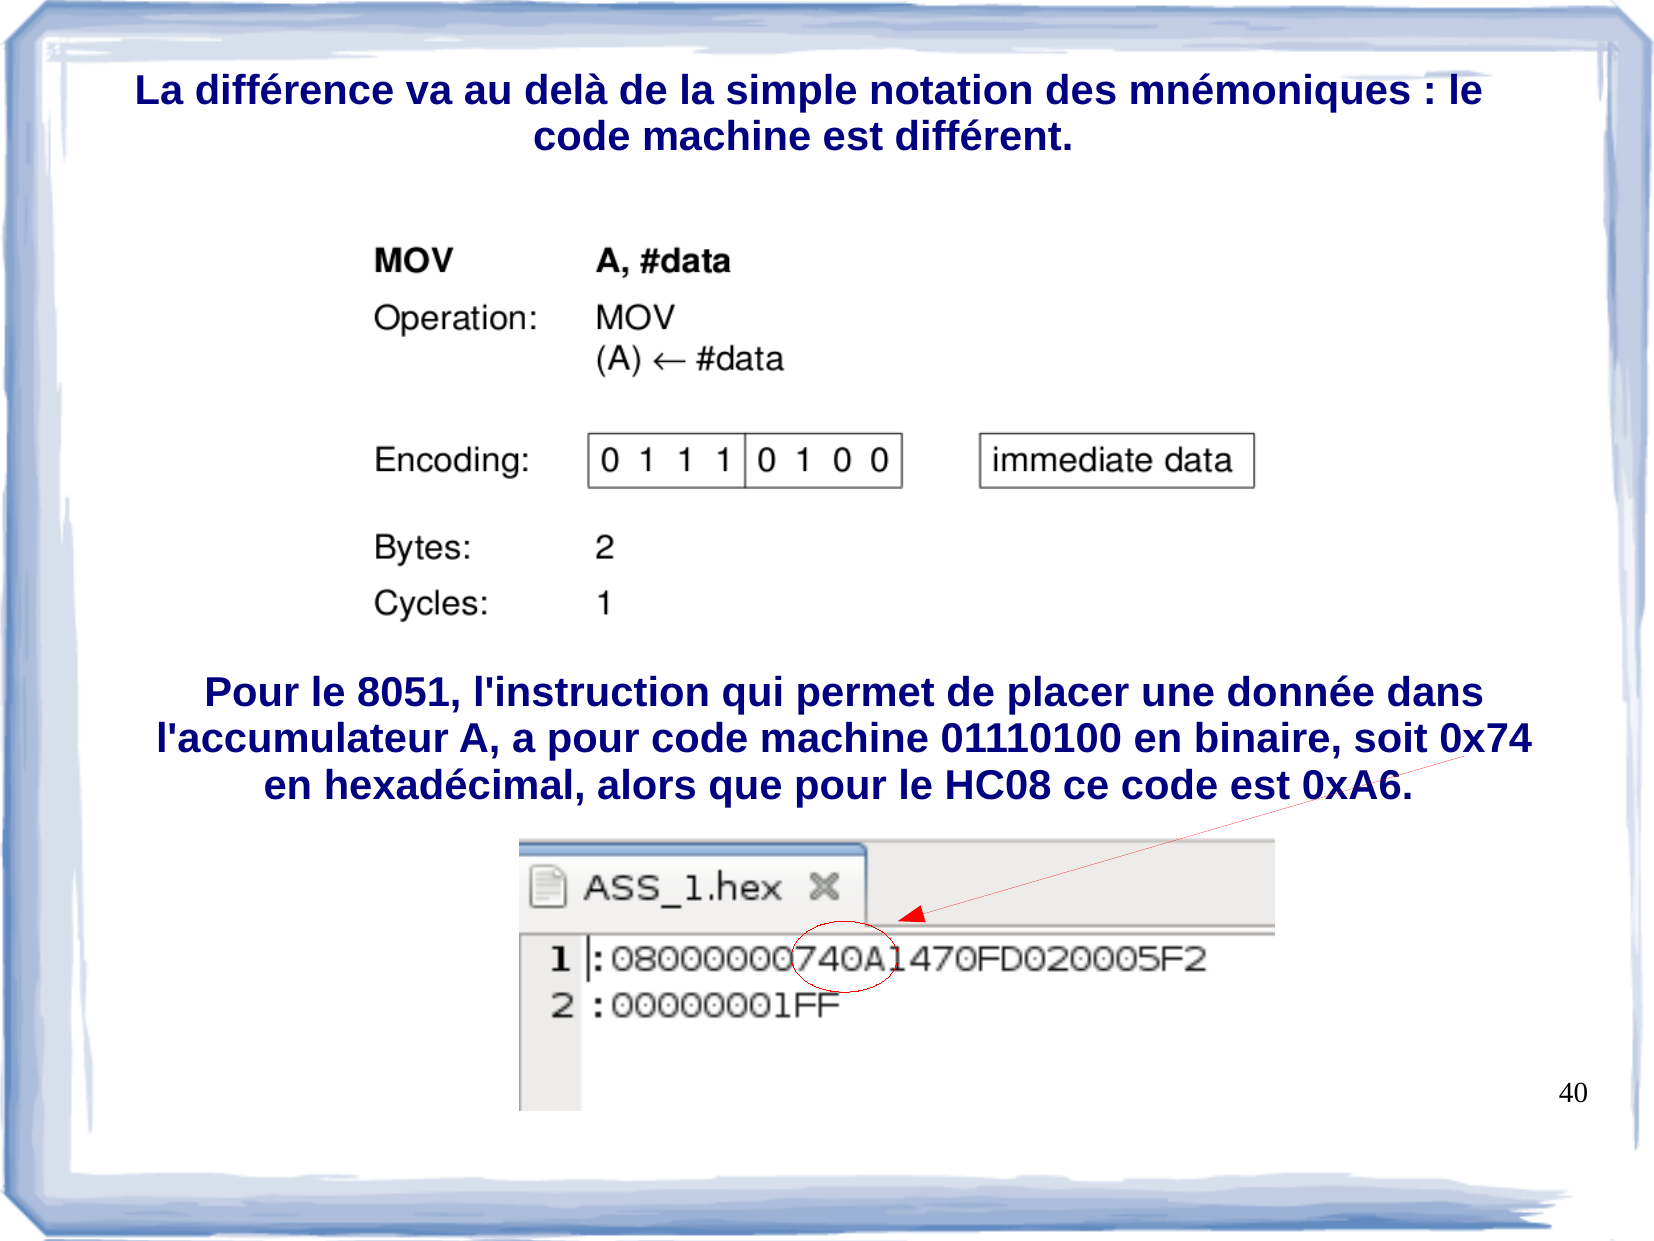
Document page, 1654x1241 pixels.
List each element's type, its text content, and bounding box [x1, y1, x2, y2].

text_box Pour le 8051, l'instruction qui permet de placer une donnée dans l'accumulateur A, a pour code machine 01110100 en binaire, soit 0x74 en hexadécimal, alors que pour le HC08 ce code est 0xA6. [118, 661, 1571, 816]
text_box La différence va au delà de la simple notation des mnémoniques : le code machine est différent. [82, 59, 1536, 167]
picture [0, 0, 1654, 1241]
